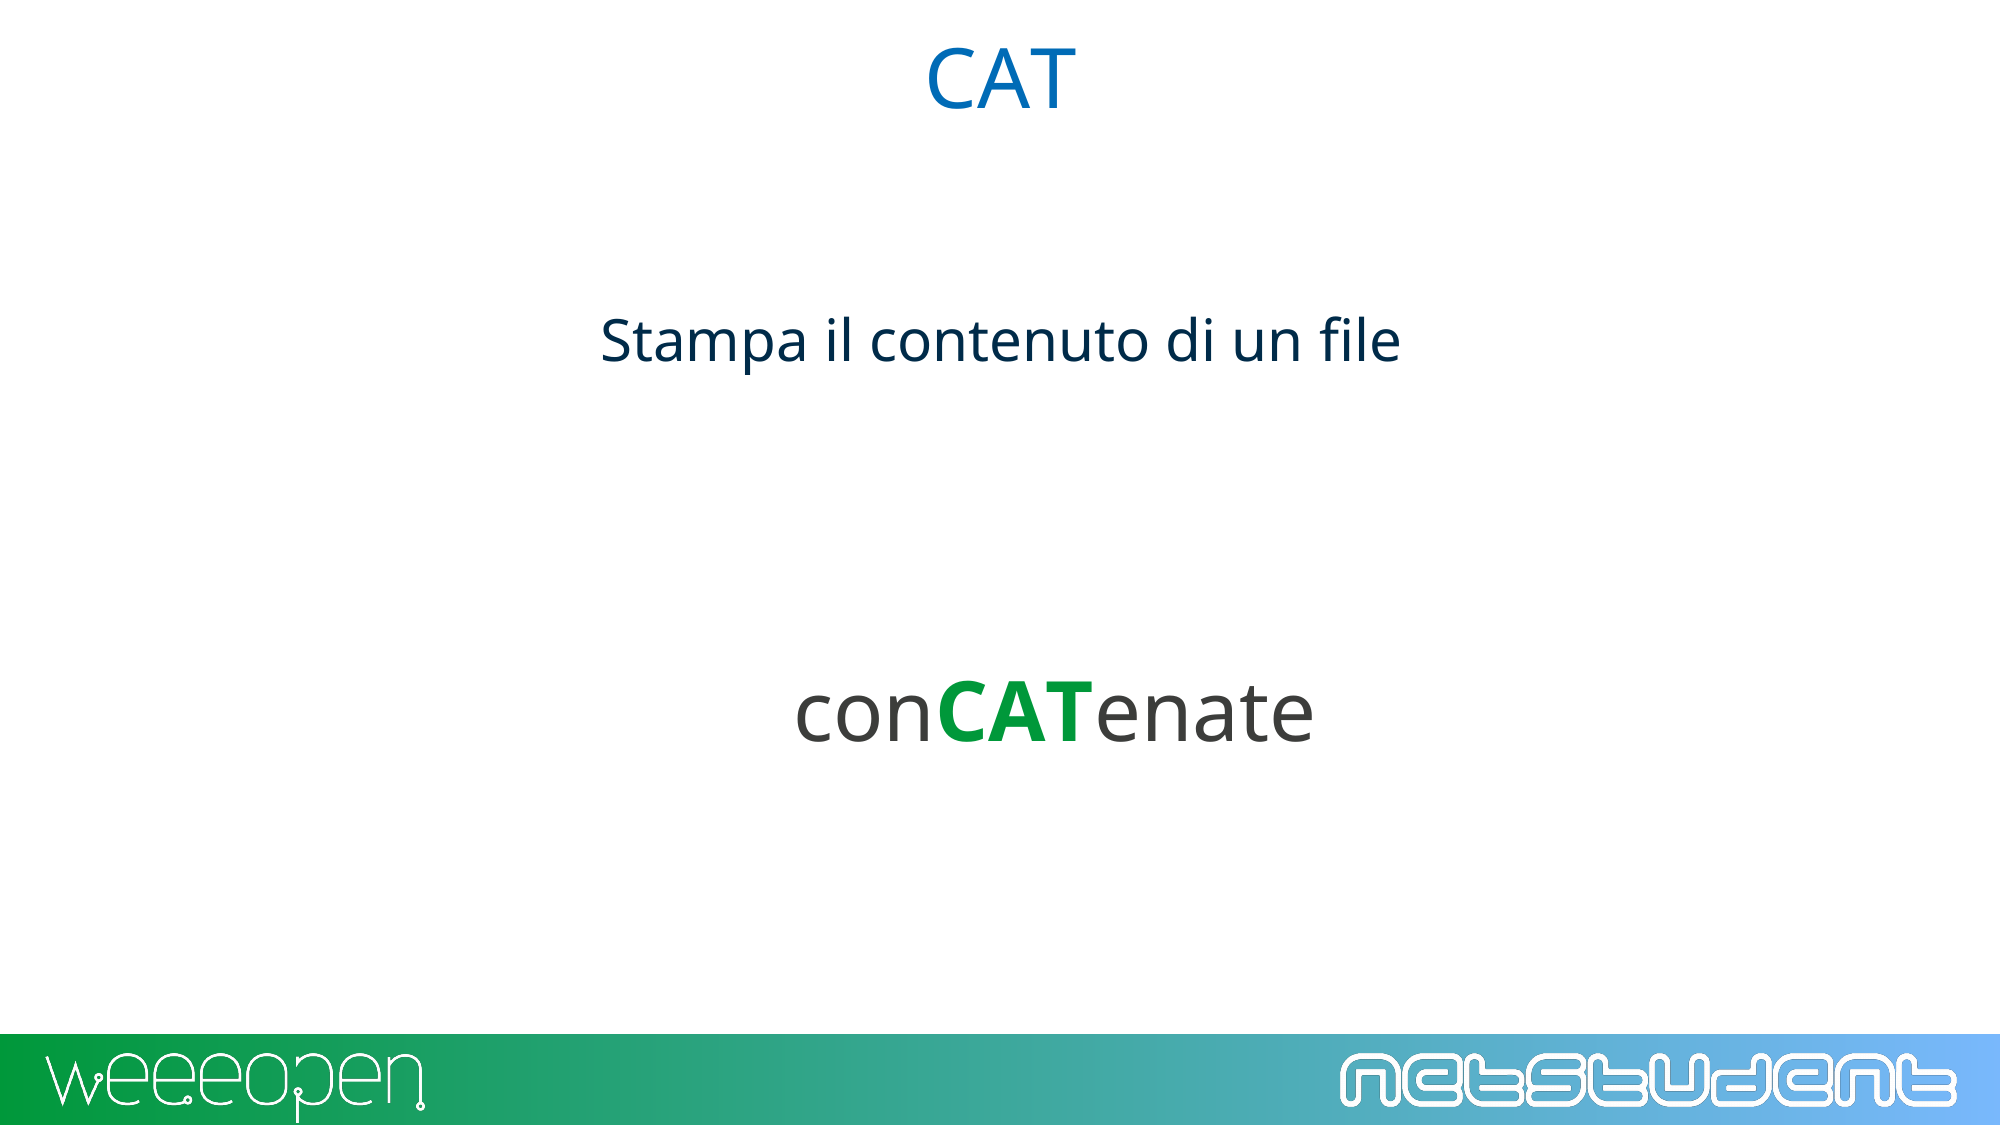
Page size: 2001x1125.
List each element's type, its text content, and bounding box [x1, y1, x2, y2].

title CAT [43, 29, 1959, 247]
picture [45, 1053, 425, 1123]
picture [1340, 1053, 1957, 1107]
text_box conCATenate [786, 650, 1324, 766]
list Stampa il contenuto di un file [43, 295, 1959, 1010]
